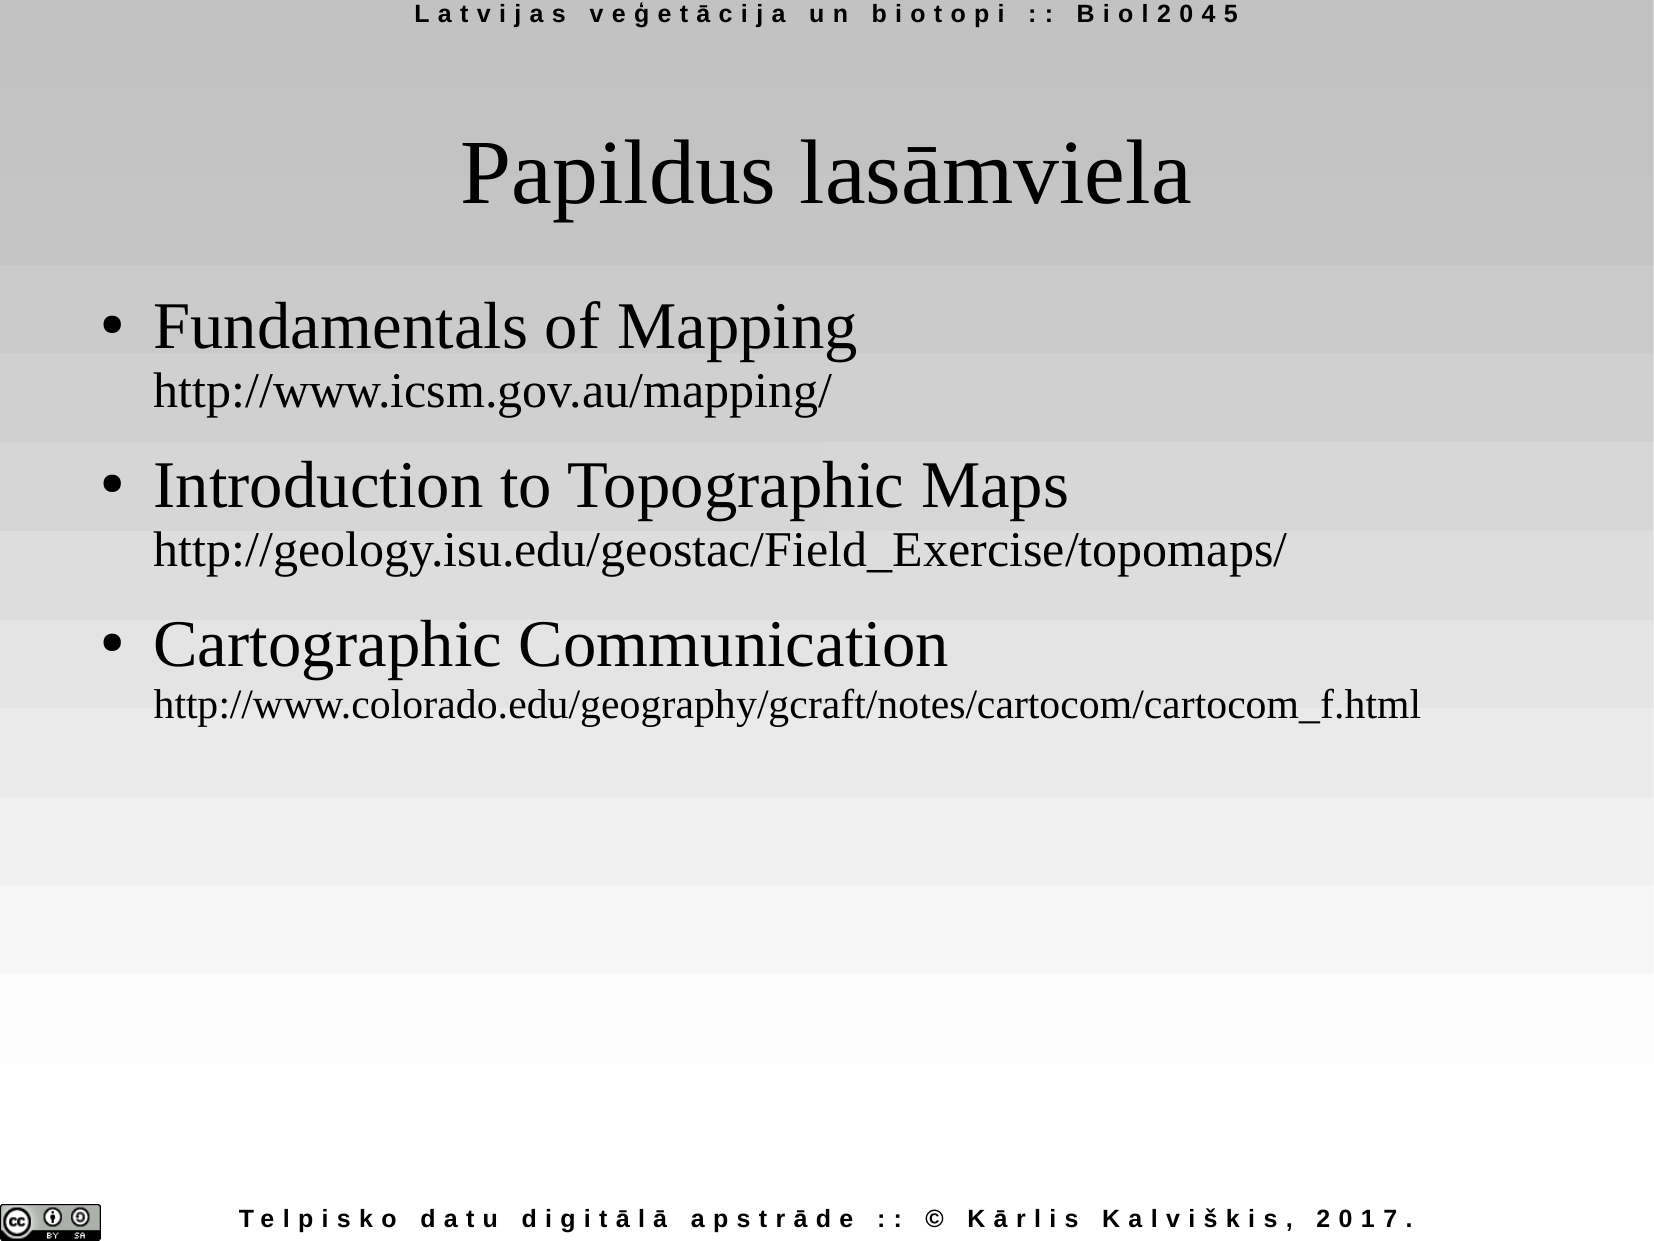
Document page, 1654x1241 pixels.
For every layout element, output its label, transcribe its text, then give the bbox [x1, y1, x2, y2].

list Fundamentals of Mapping http://www.icsm.gov.au/mapping/ Introduction to Topographic Maps http://geology.isu.edu/geostac/Field_Exercise/topomaps/ Cartographic Communication http://www.colorado.edu/geography/gcraft/notes/cartocom/cartocom_f.html [82, 289, 1571, 1113]
picture [0, 0, 1654, 1241]
title Papildus lasāmviela [29, 49, 1625, 296]
